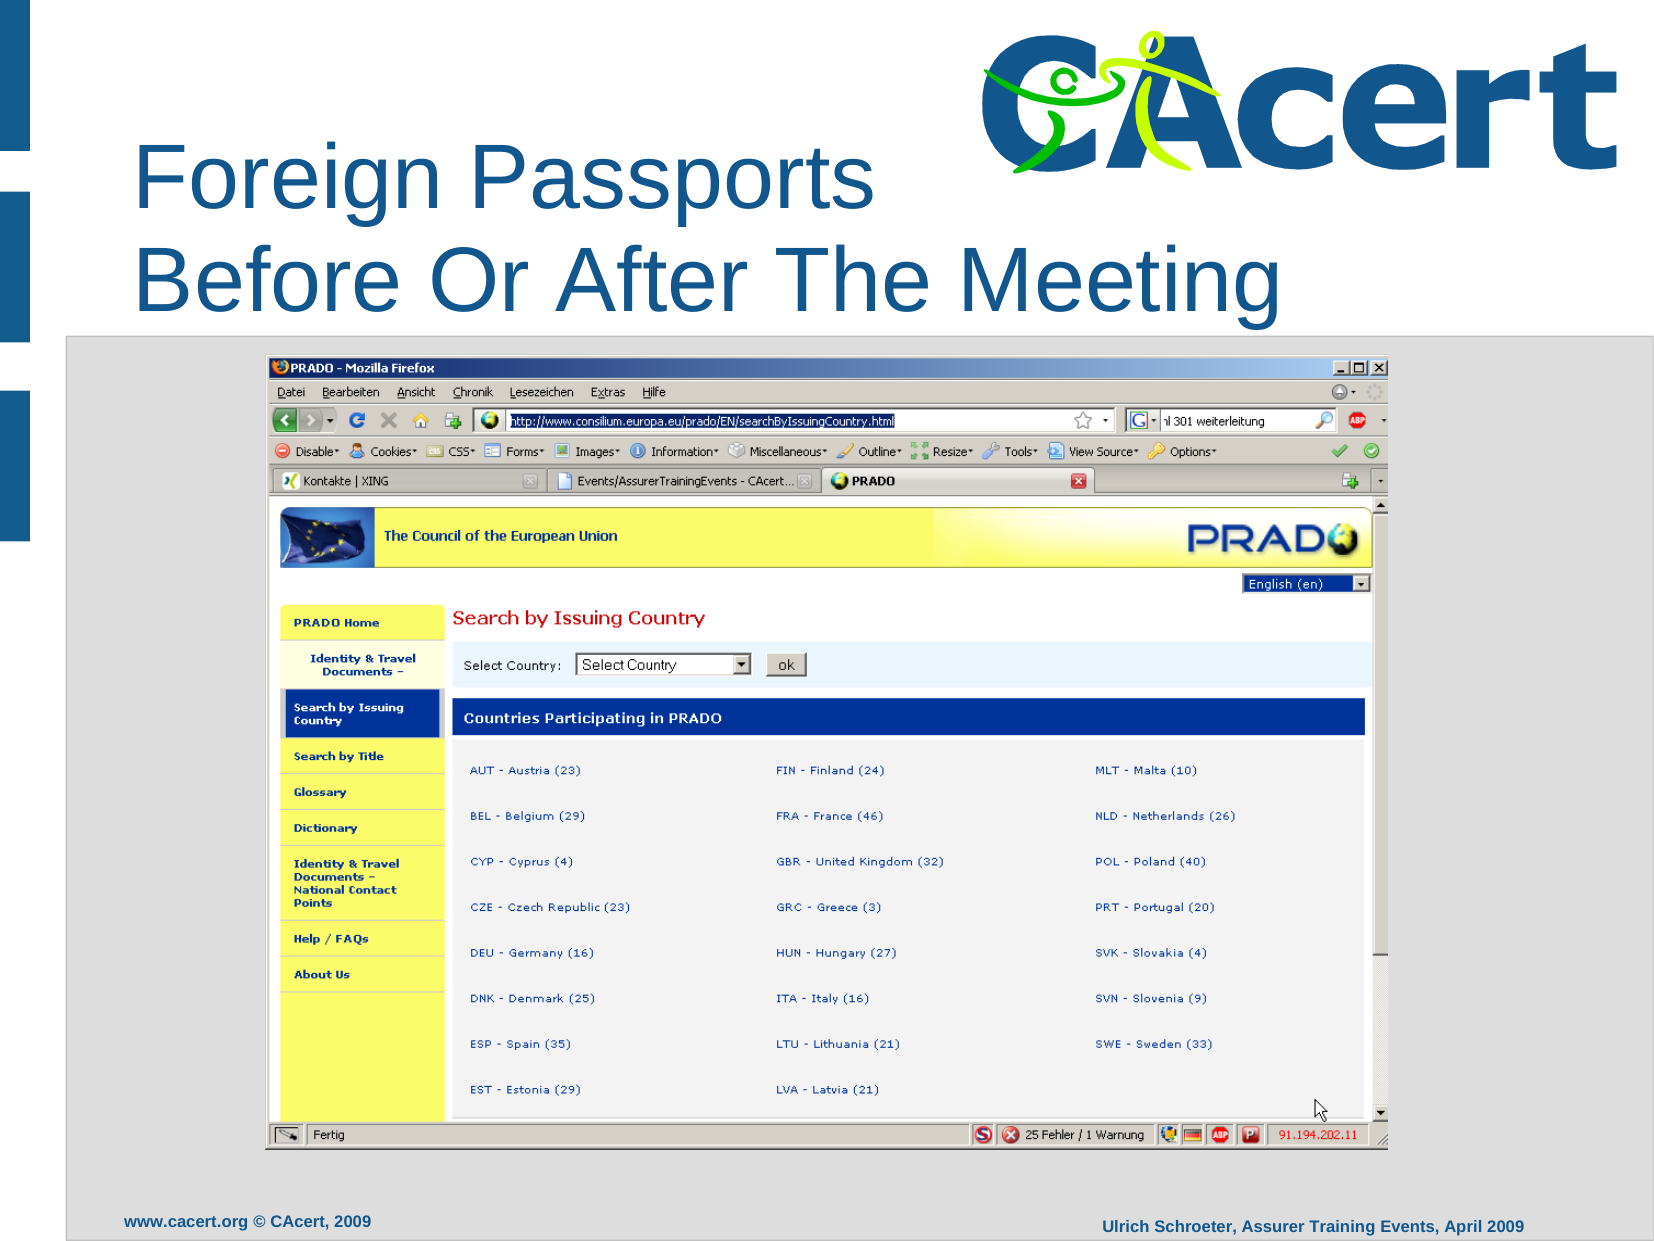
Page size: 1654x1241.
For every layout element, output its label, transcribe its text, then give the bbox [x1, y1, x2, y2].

picture [265, 354, 1388, 1150]
text_box Foreign Passports Before Or After The Meeting [118, 118, 1301, 339]
